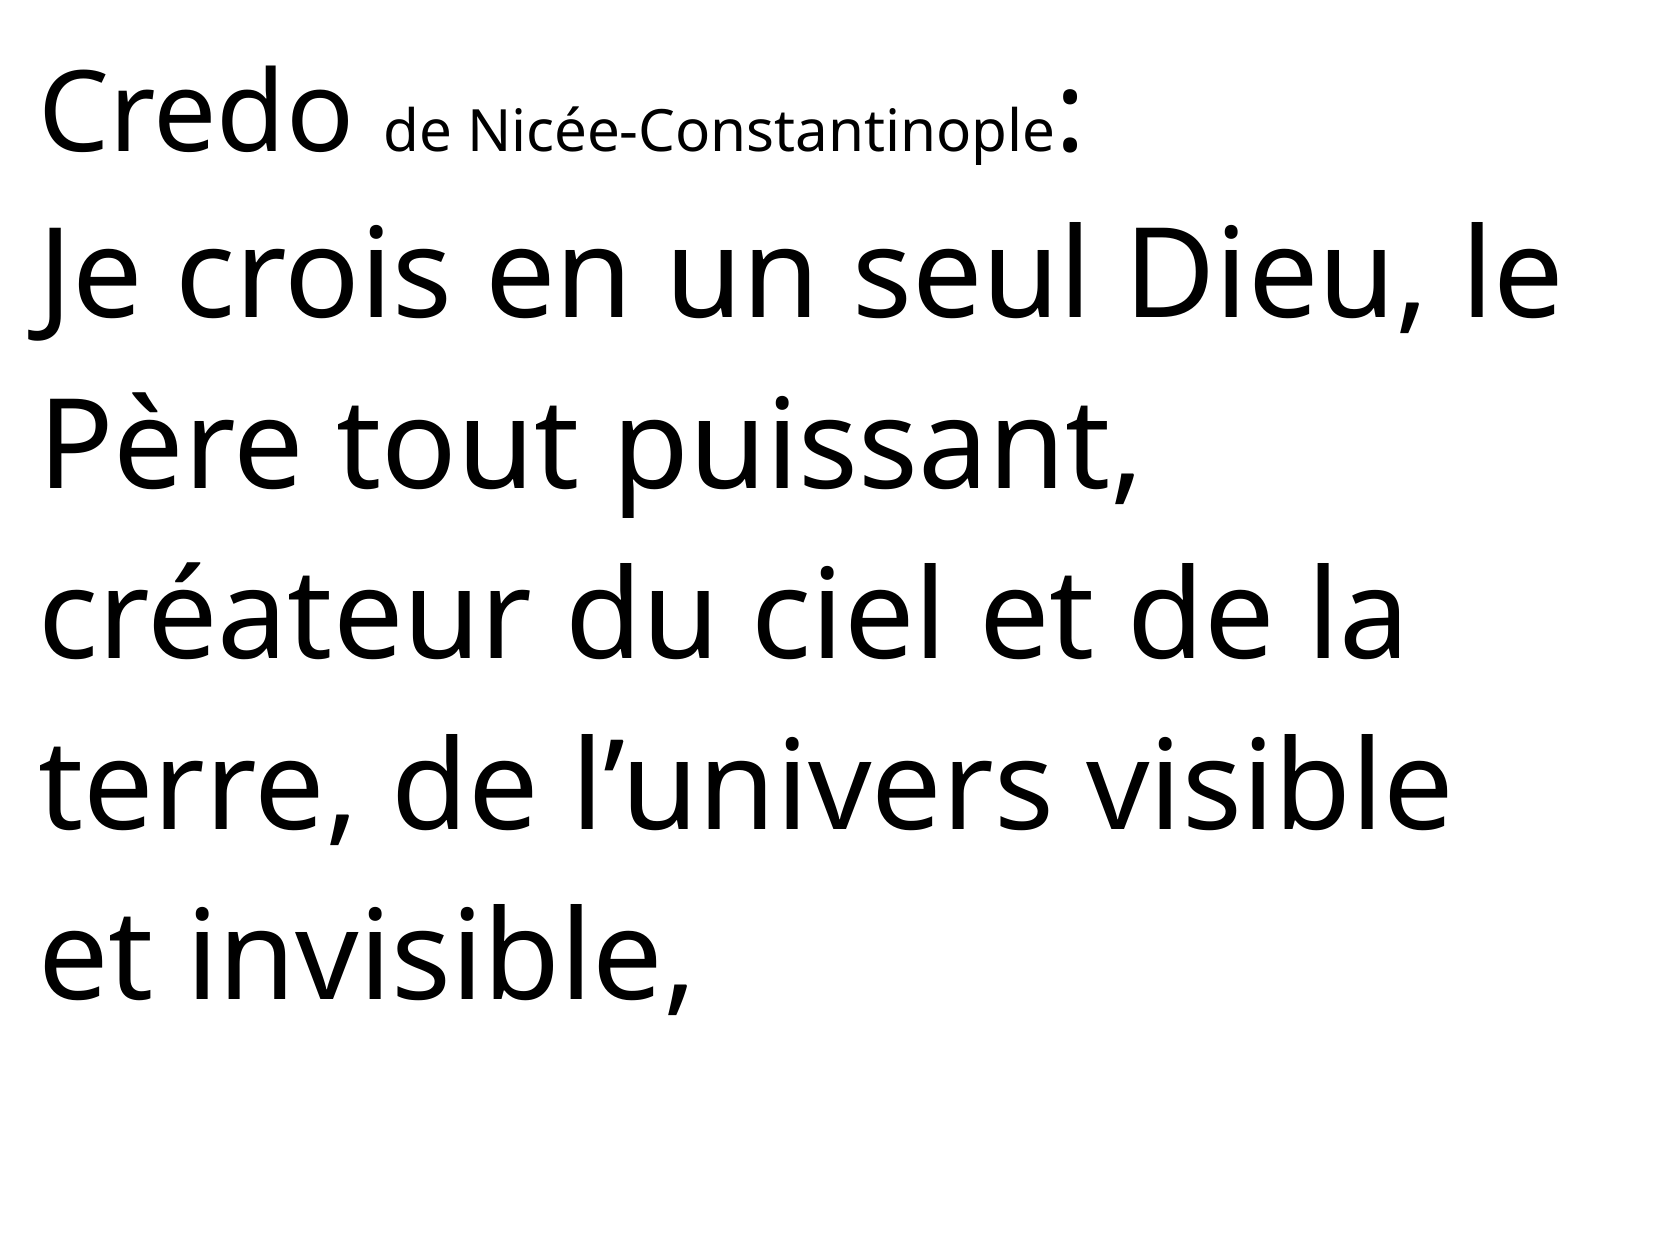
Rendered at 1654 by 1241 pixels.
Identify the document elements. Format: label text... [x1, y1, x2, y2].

text_box Credo de Nicée-Constantinople: Je crois en un seul Dieu, le Père tout puissant, créateur du ciel et de la terre, de l’univers visible et invisible, [23, 23, 1607, 1217]
